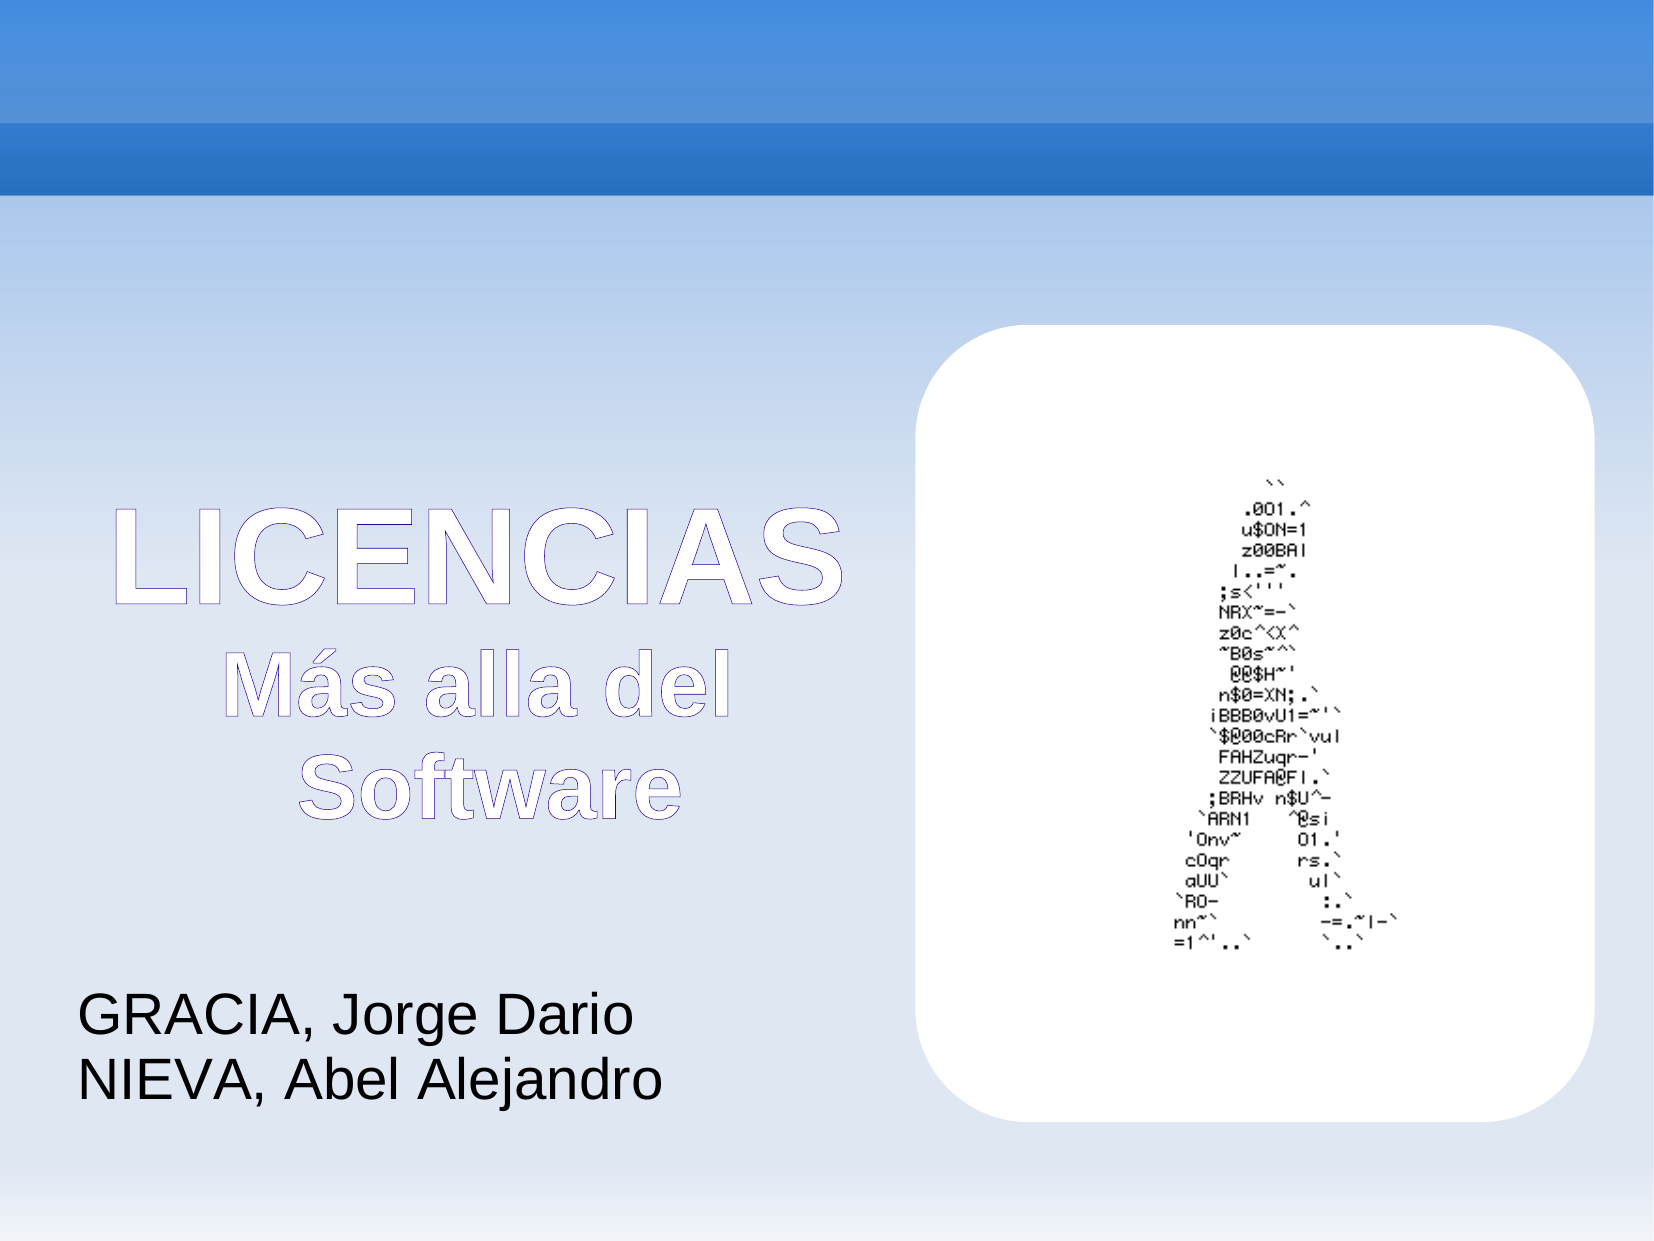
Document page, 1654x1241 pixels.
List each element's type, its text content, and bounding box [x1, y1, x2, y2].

picture [1100, 452, 1453, 1004]
picture [0, 0, 1654, 1241]
text_box [915, 324, 1595, 1123]
text_box GRACIA, Jorge Dario NIEVA, Abel Alejandro [62, 974, 680, 1120]
title LICENCIAS Más alla del Software [0, 479, 915, 839]
